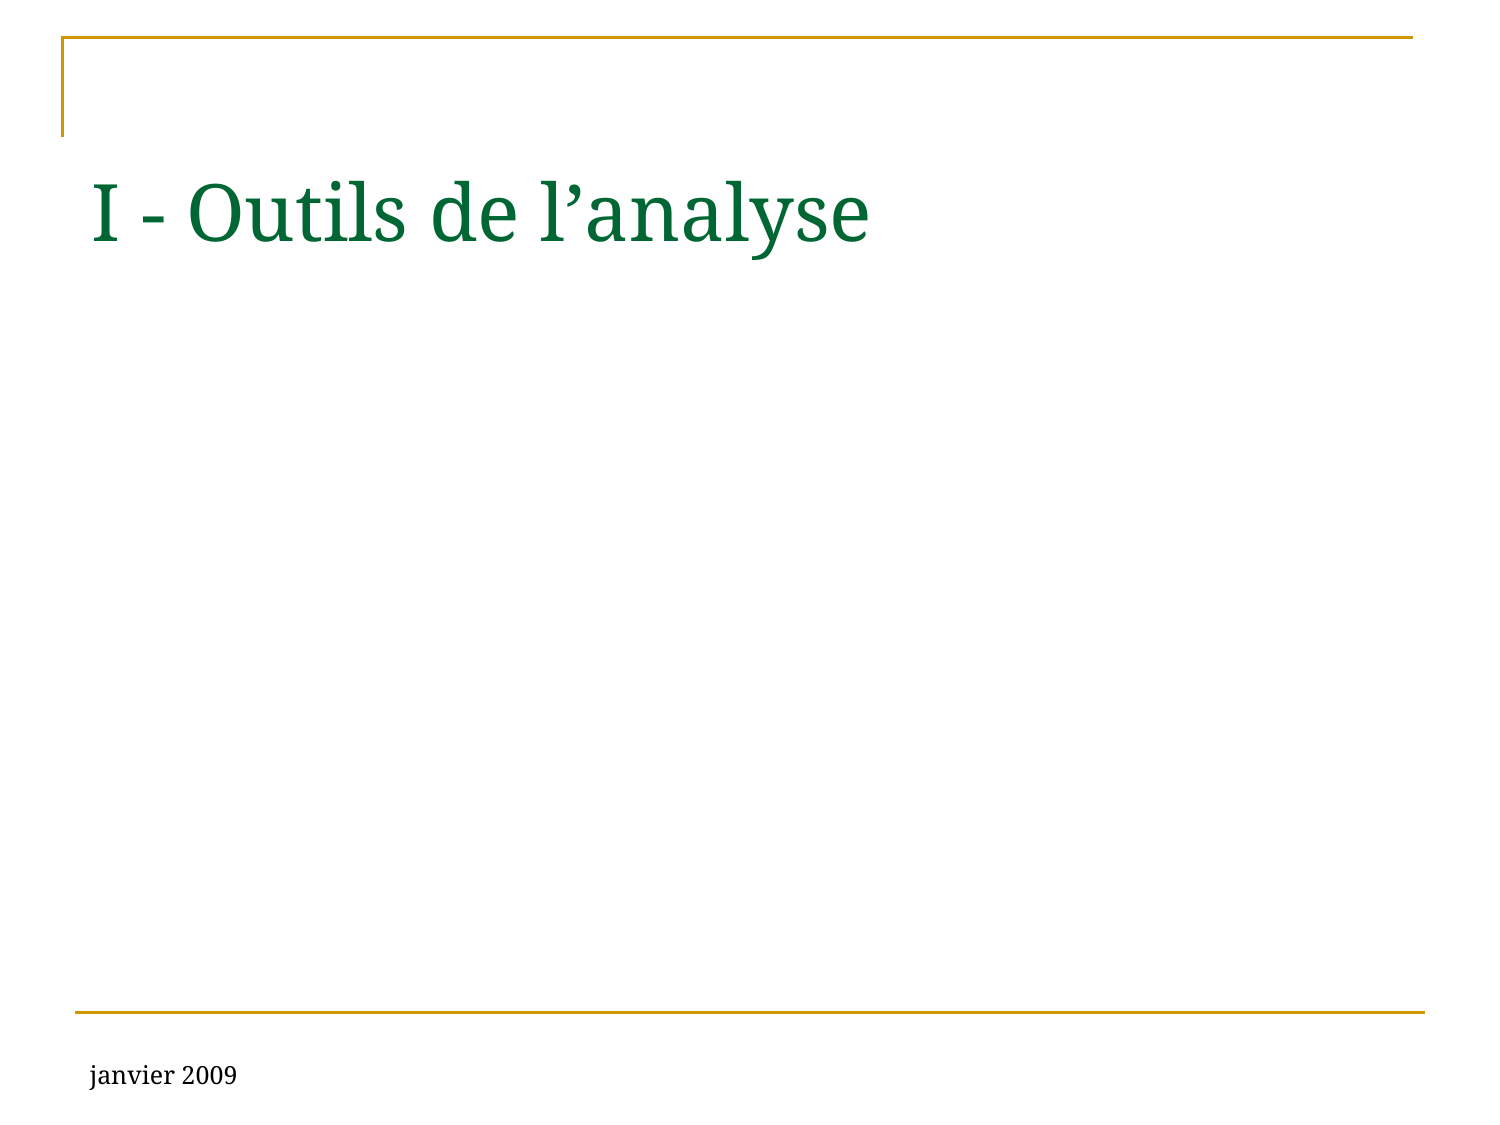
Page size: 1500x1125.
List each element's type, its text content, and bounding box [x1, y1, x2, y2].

list I - Outils de l’analyse [76, 148, 1402, 331]
